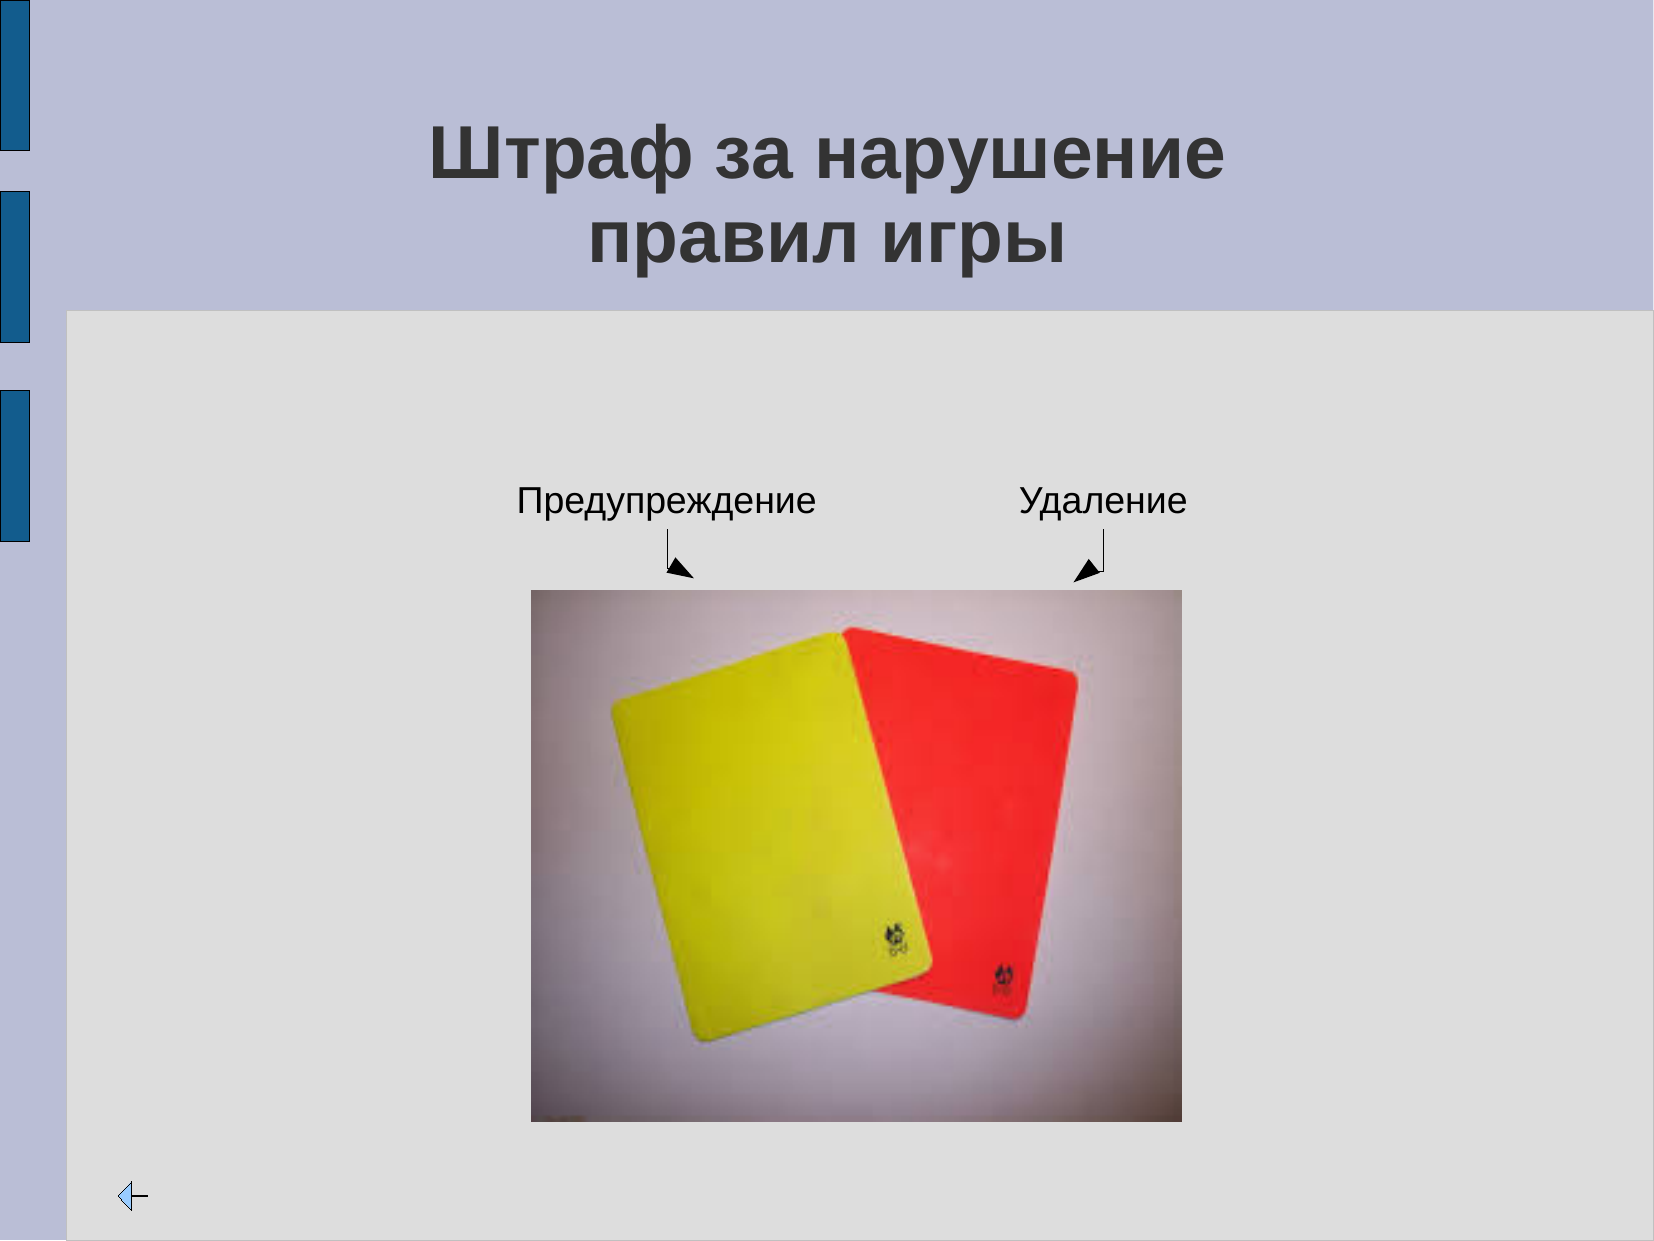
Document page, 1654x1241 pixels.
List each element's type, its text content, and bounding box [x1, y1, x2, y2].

picture [531, 590, 1182, 1123]
text_box Удаление [1003, 472, 1203, 530]
title Штраф за нарушение правил игры [121, 91, 1534, 299]
text_box Предупреждение [501, 472, 832, 530]
text_box [118, 1181, 148, 1211]
